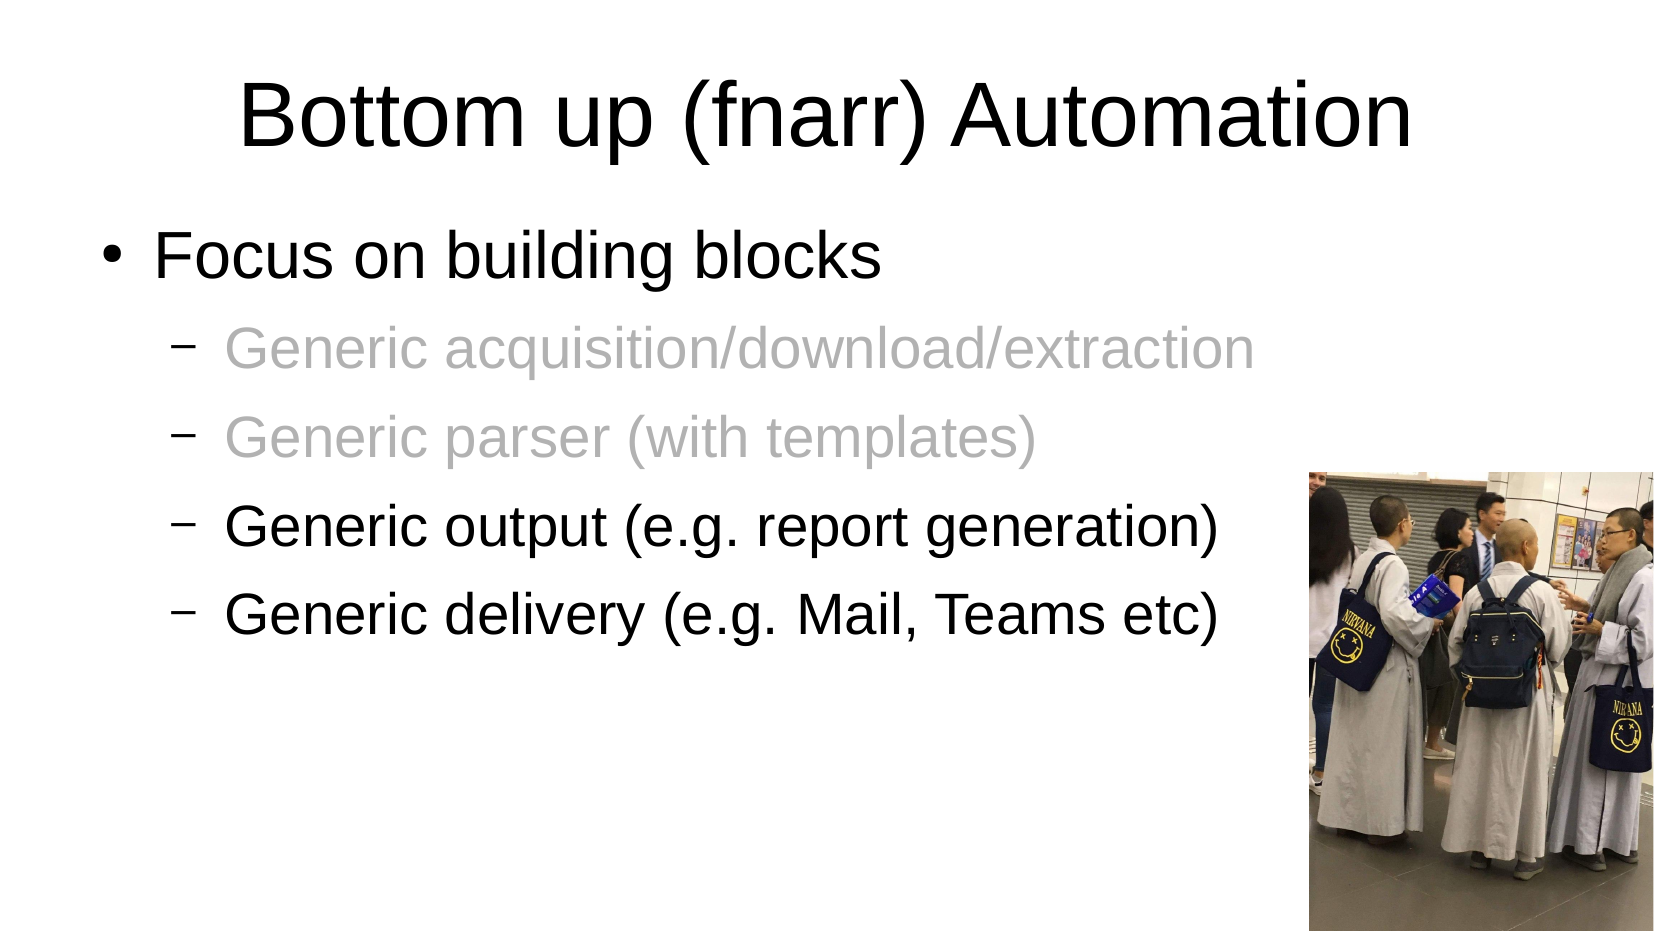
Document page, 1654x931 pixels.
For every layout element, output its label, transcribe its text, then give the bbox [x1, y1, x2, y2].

list Focus on building blocks Generic acquisition/download/extraction Generic parser (with templates) Generic output (e.g. report generation) Generic delivery (e.g. Mail, Teams etc) [82, 217, 1571, 758]
title Bottom up (fnarr) Automation [82, 37, 1571, 193]
picture [1309, 472, 1654, 931]
